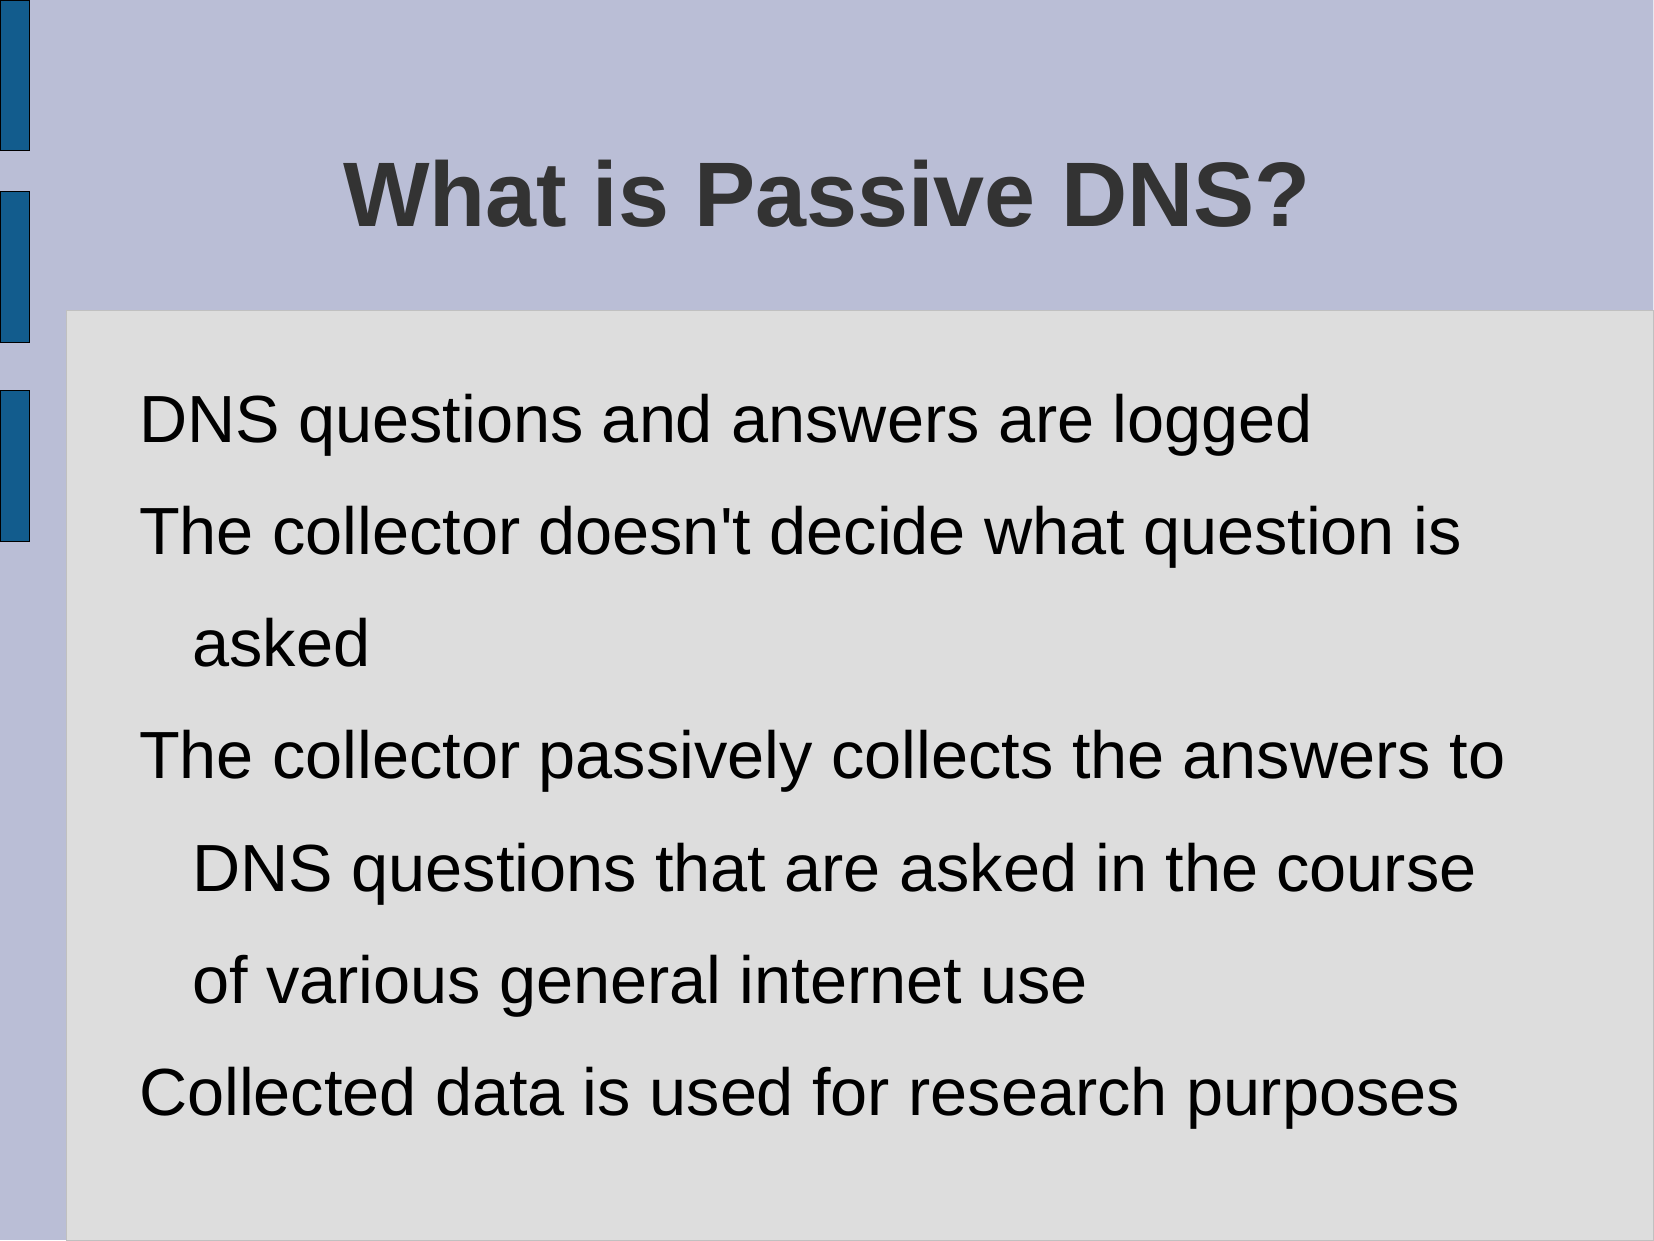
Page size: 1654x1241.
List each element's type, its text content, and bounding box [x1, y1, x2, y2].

title What is Passive DNS? [121, 91, 1534, 299]
list DNS questions and answers are logged The collector doesn't decide what question is asked The collector passively collects the answers to DNS questions that are asked in the course of various general internet use Collected data is used for research purposes [121, 344, 1534, 1093]
